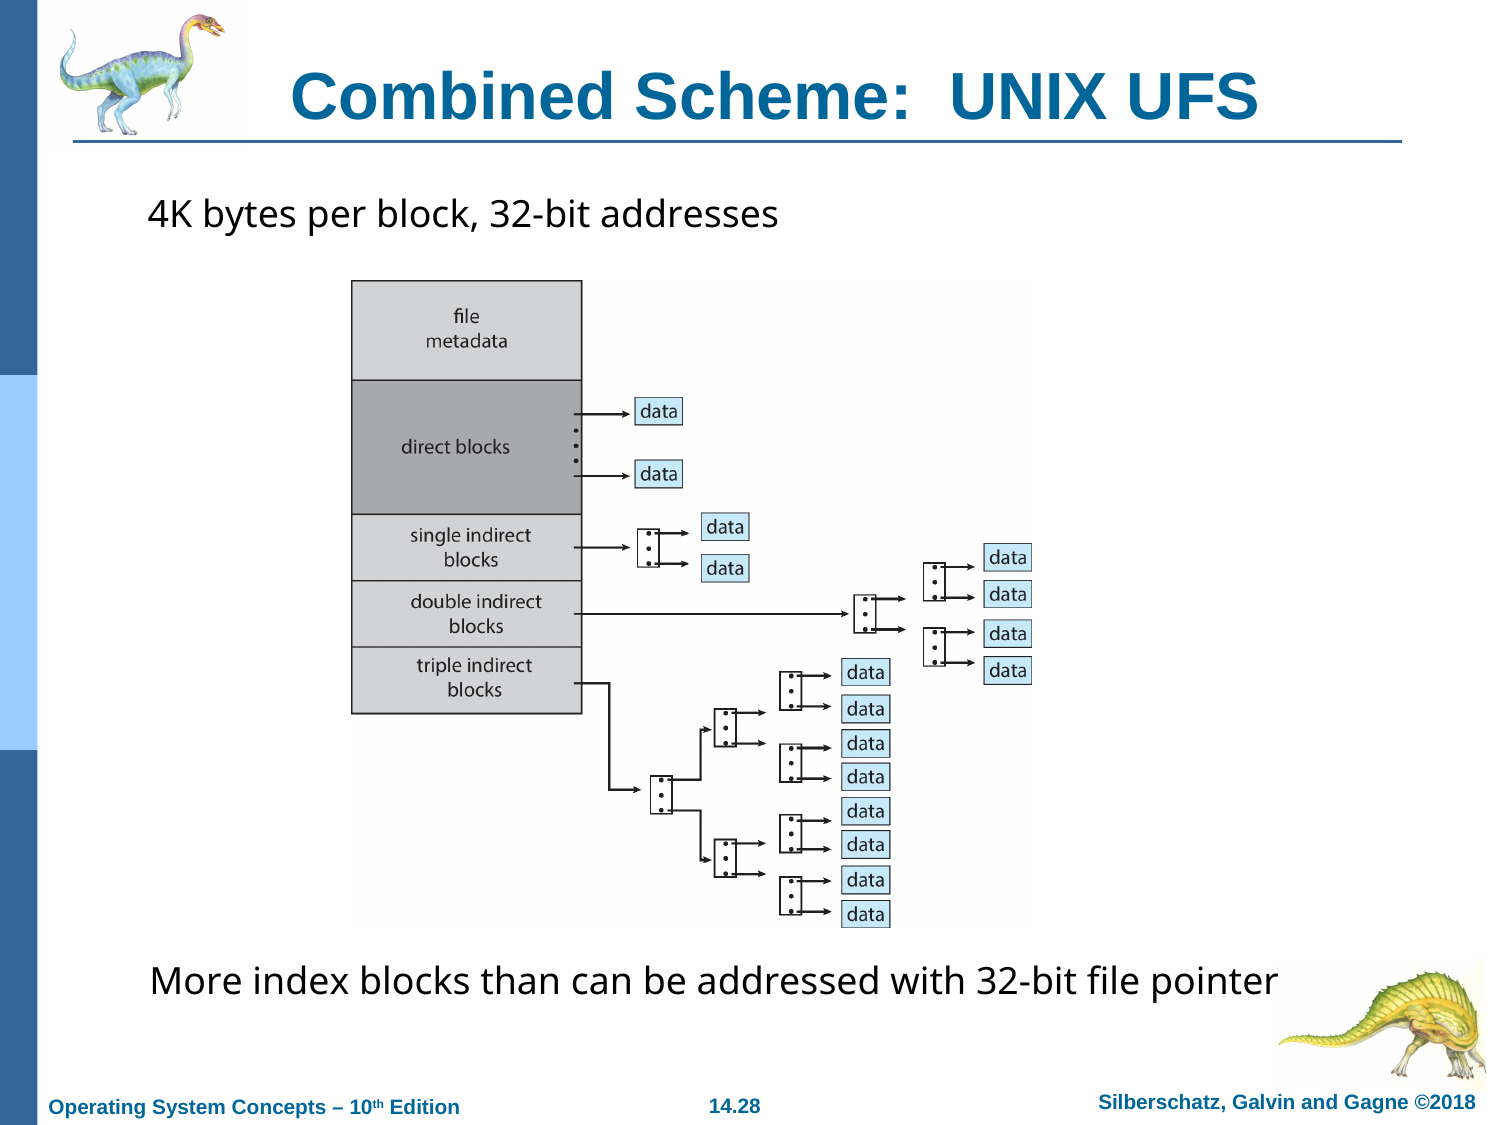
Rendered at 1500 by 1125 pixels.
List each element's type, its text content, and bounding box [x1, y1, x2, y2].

picture [351, 280, 1032, 928]
title Combined Scheme: UNIX UFS [109, 37, 1460, 211]
picture [1415, 1094, 1423, 1099]
text_box 4K bytes per block, 32-bit addresses [132, 182, 1366, 243]
picture [46, 0, 243, 149]
picture [1275, 959, 1486, 1090]
text_box More index blocks than can be addressed with 32-bit file pointer [134, 949, 1436, 1010]
